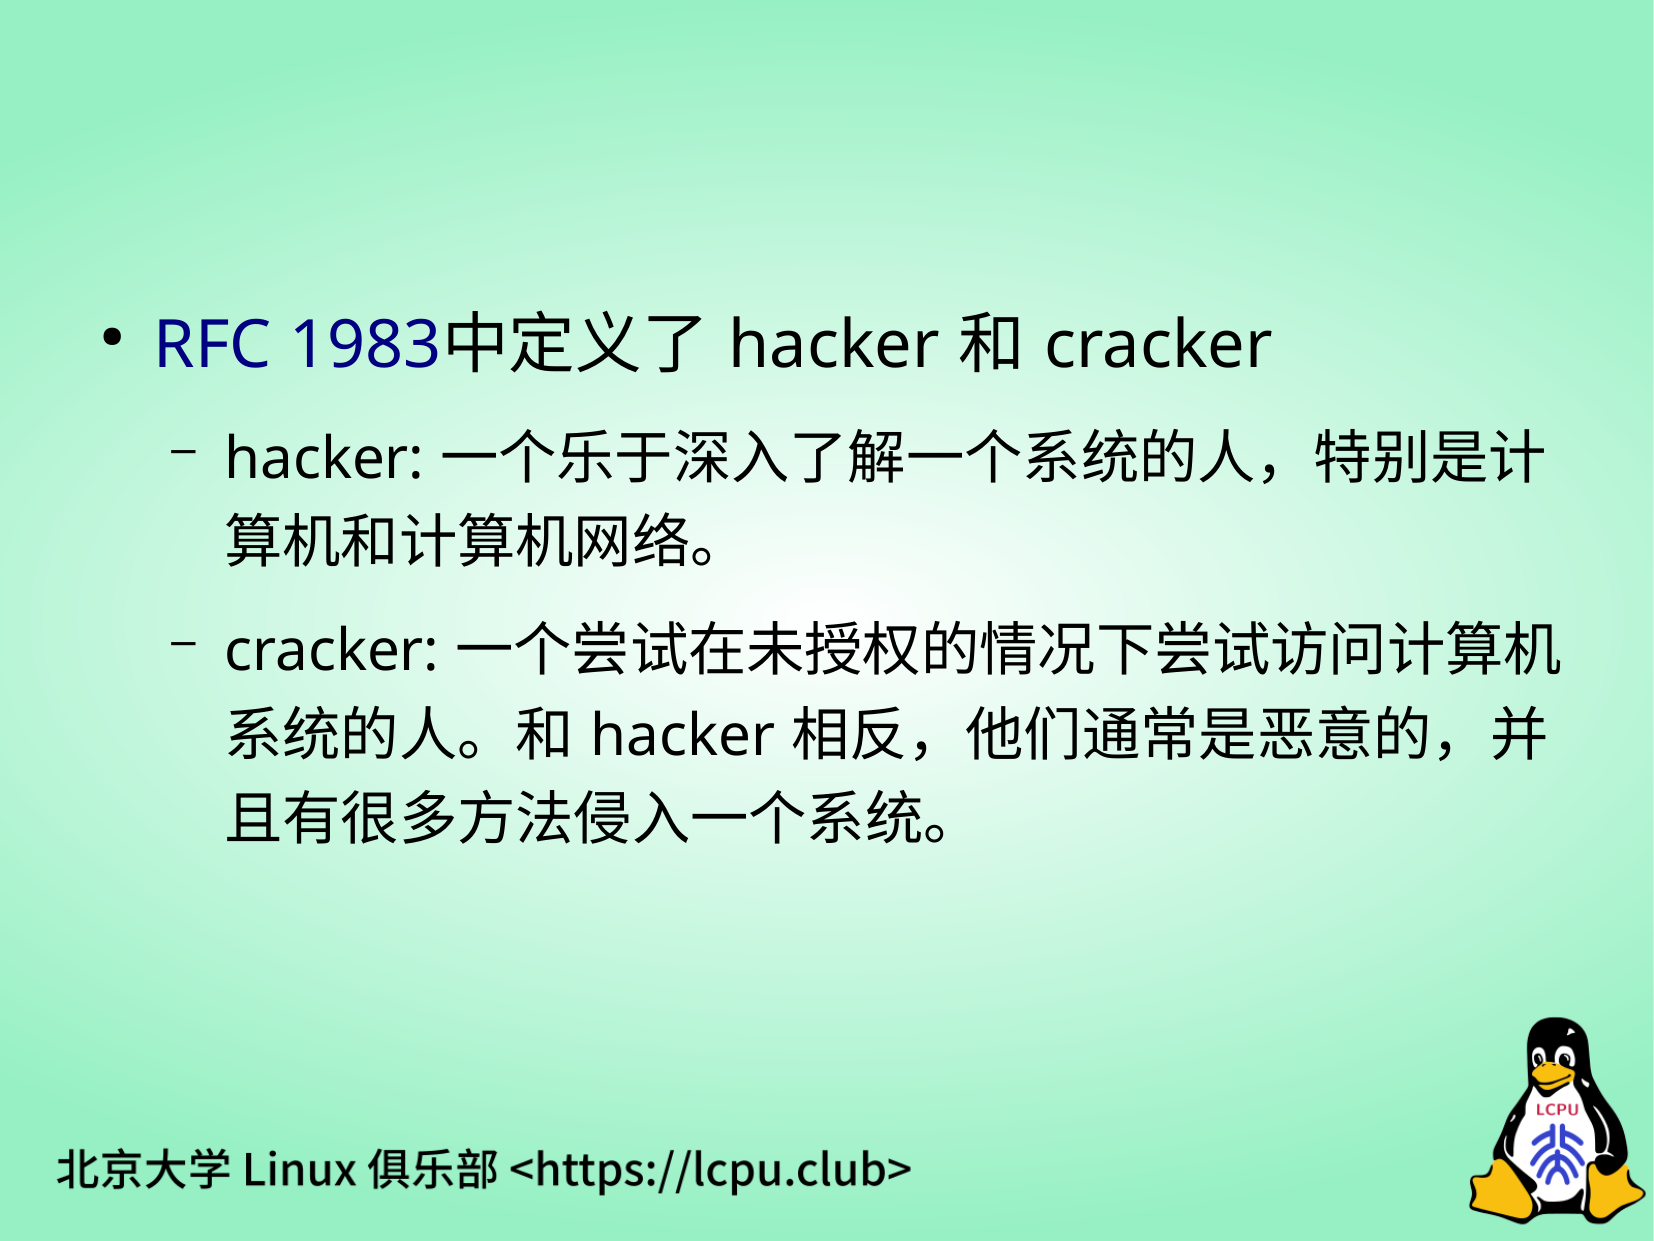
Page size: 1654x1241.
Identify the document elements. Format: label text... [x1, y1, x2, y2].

picture [0, 0, 1654, 1241]
list RFC 1983中定义了hacker和cracker hacker:一个乐于深入了解一个系统的人，特别是计算机和计算机网络。 cracker:一个尝试在未授权的情况下尝试访问计算机系统的人。和hacker相反，他们通常是恶意的，并且有很多方法侵入一个系统。 [82, 290, 1571, 1010]
